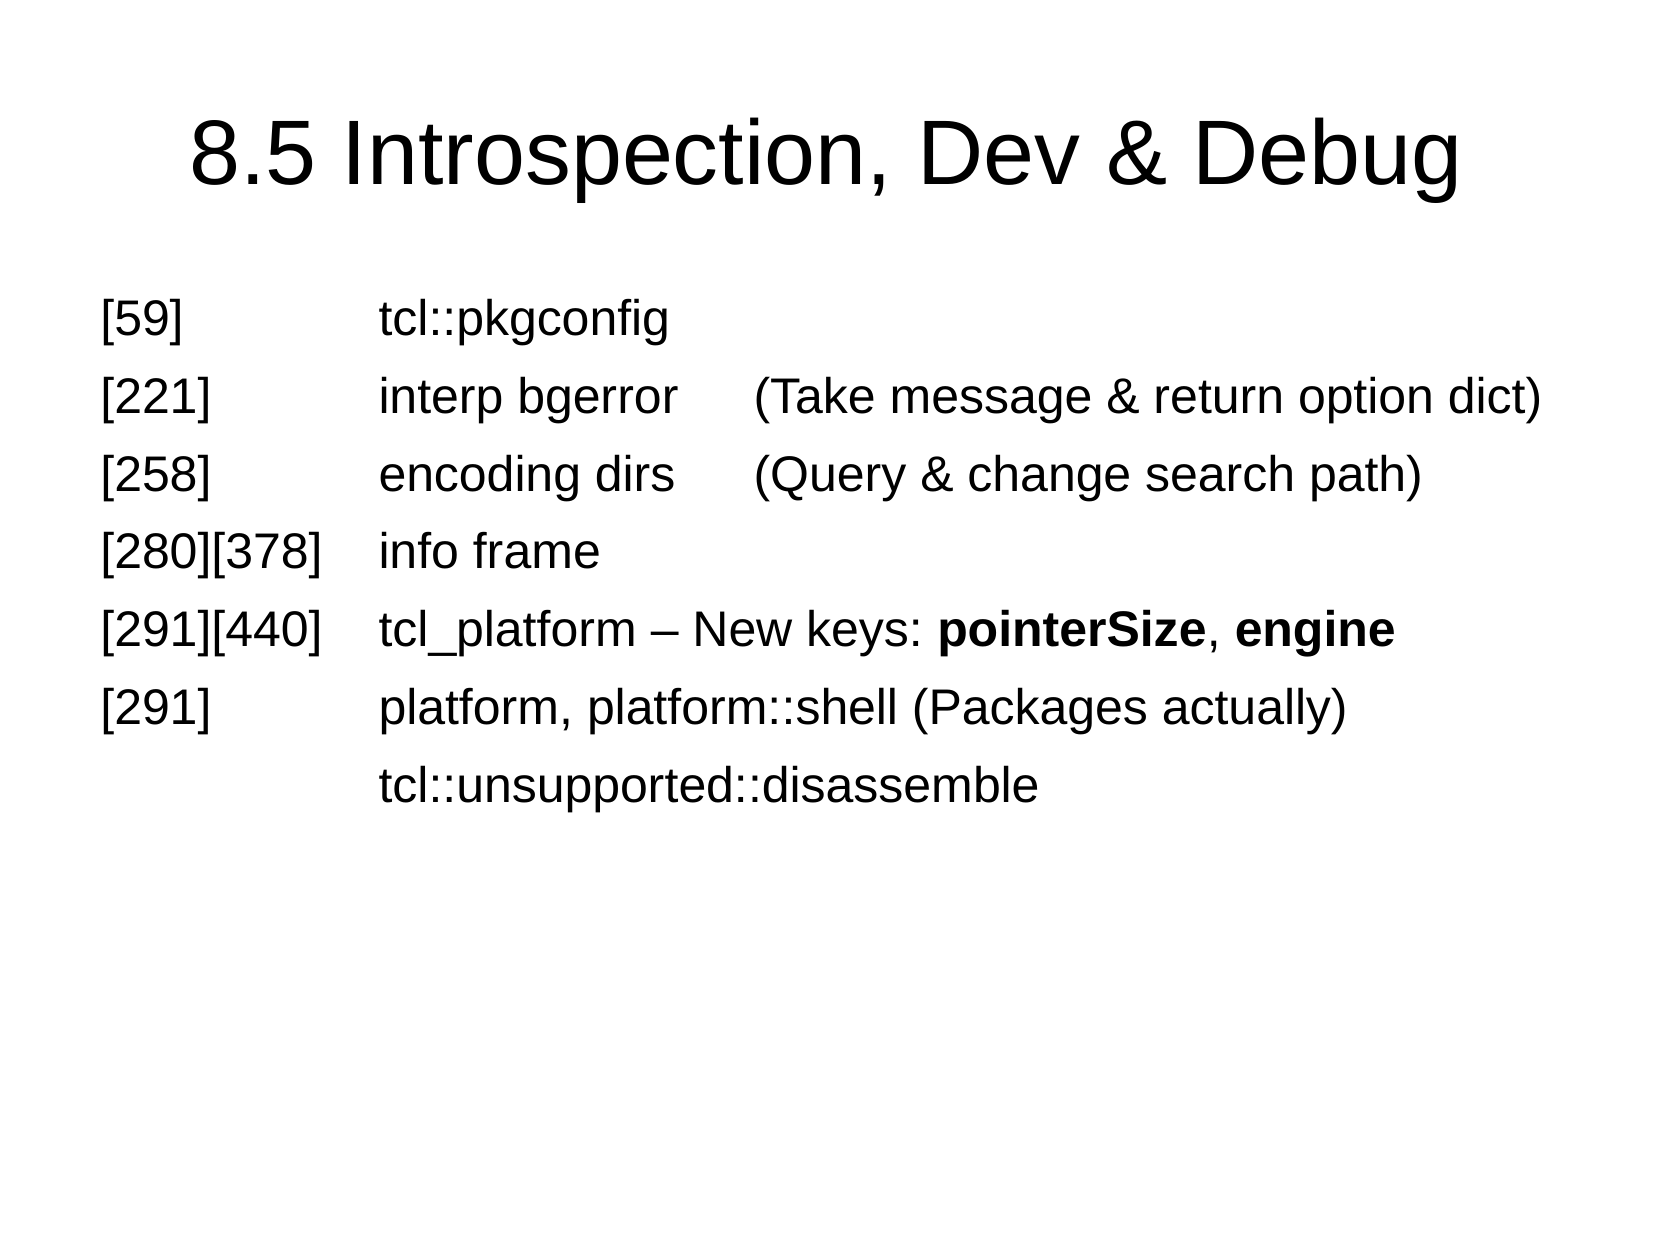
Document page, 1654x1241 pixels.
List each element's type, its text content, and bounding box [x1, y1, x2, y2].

title 8.5 Introspection, Dev & Debug [82, 56, 1571, 250]
list [59] tcl::pkgconfig [221] interp bgerror (Take message & return option dict) [258] encoding dirs (Query & change search path) [280][378] info frame [291][440] tcl_platform – New keys: pointerSize, engine [291] platform, platform::shell (Packages actually) tcl::unsupported::disassemble [82, 290, 1571, 1201]
